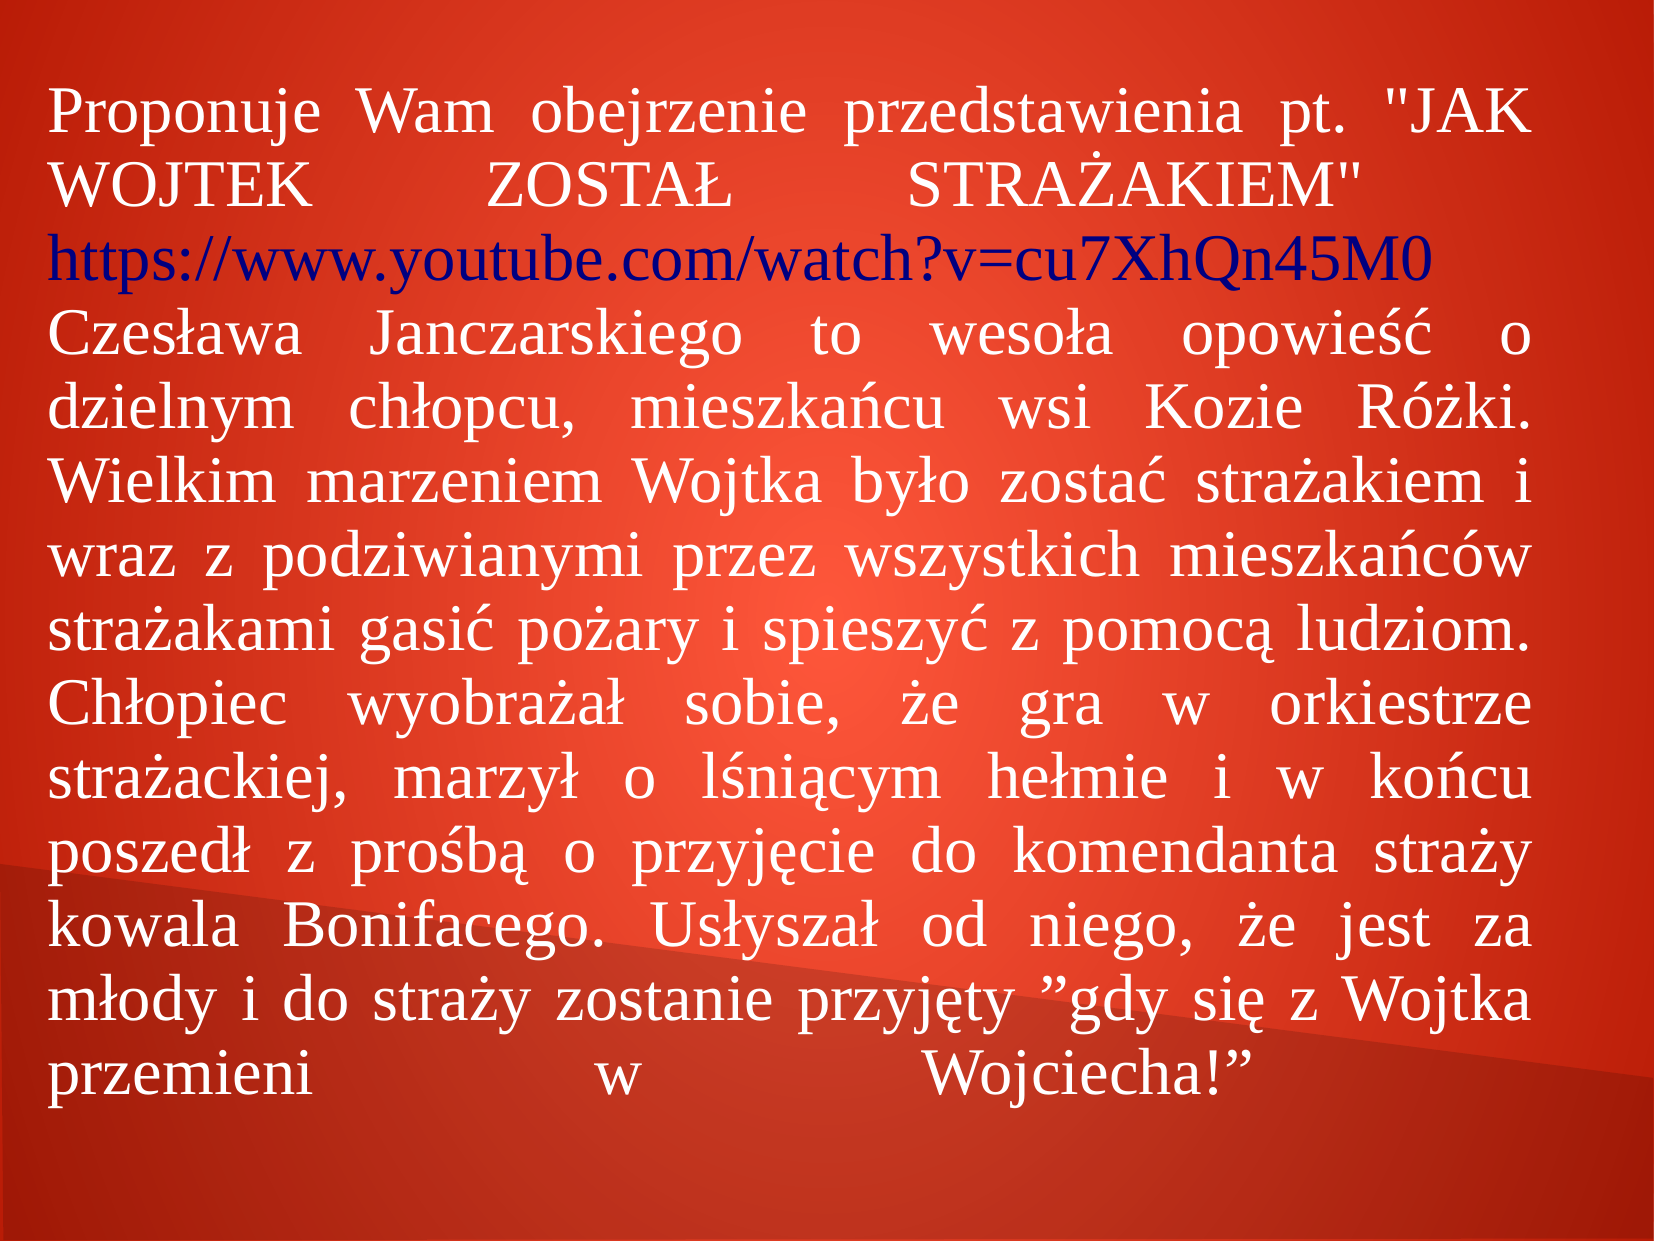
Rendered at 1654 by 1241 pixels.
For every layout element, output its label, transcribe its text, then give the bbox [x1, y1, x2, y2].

title Proponuje Wam obejrzenie przedstawienia pt. "JAK WOJTEK ZOSTAŁ STRAŻAKIEM" https://www.youtube.com/watch?v=cu7XhQn45M0 Czesława Janczarskiego to wesoła opowieść o dzielnym chłopcu, mieszkańcu wsi Kozie Różki. Wielkim marzeniem Wojtka było zostać strażakiem i wraz z podziwianymi przez wszystkich mieszkańców strażakami gasić pożary i spieszyć z pomocą ludziom. Chłopiec wyobrażał sobie, że gra w orkiestrze strażackiej, marzył o lśniącym hełmie i w końcu poszedł z prośbą o przyjęcie do komendanta straży kowala Bonifacego. Usłyszał od niego, że jest za młody i do straży zostanie przyjęty ”gdy się z Wojtka przemieni w Wojciecha!” [47, 72, 1536, 1184]
